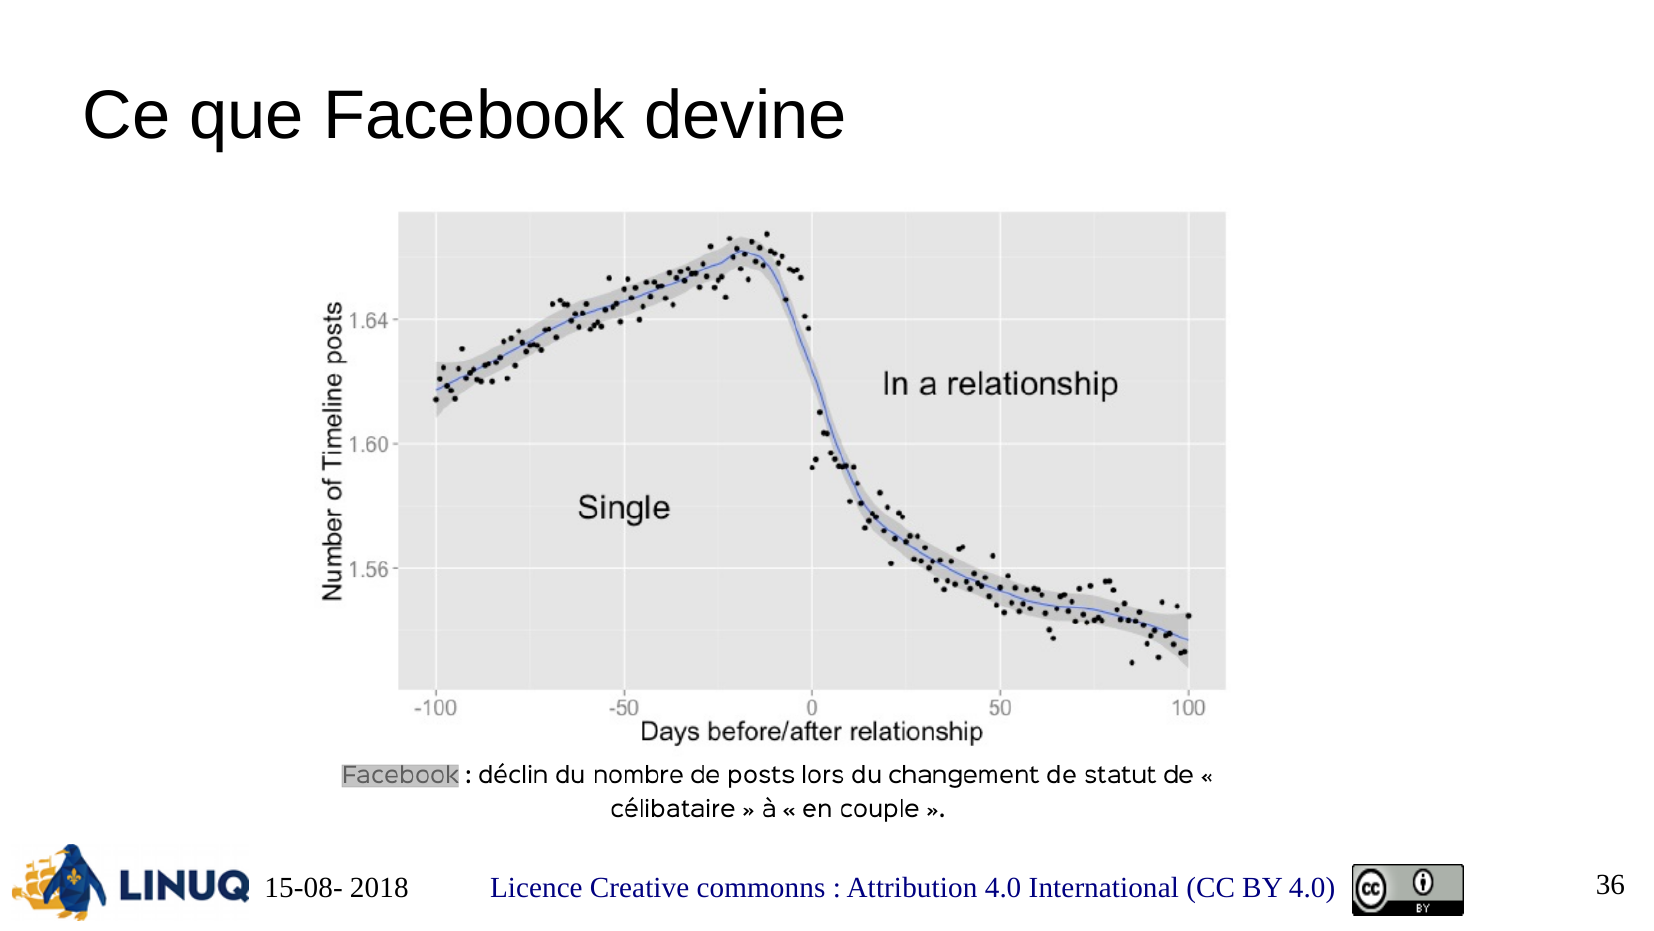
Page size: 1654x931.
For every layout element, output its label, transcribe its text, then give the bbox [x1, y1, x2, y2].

picture [11, 844, 249, 921]
picture [1352, 864, 1464, 916]
title Ce que Facebook devine [82, 37, 1571, 193]
picture [259, 192, 1317, 839]
